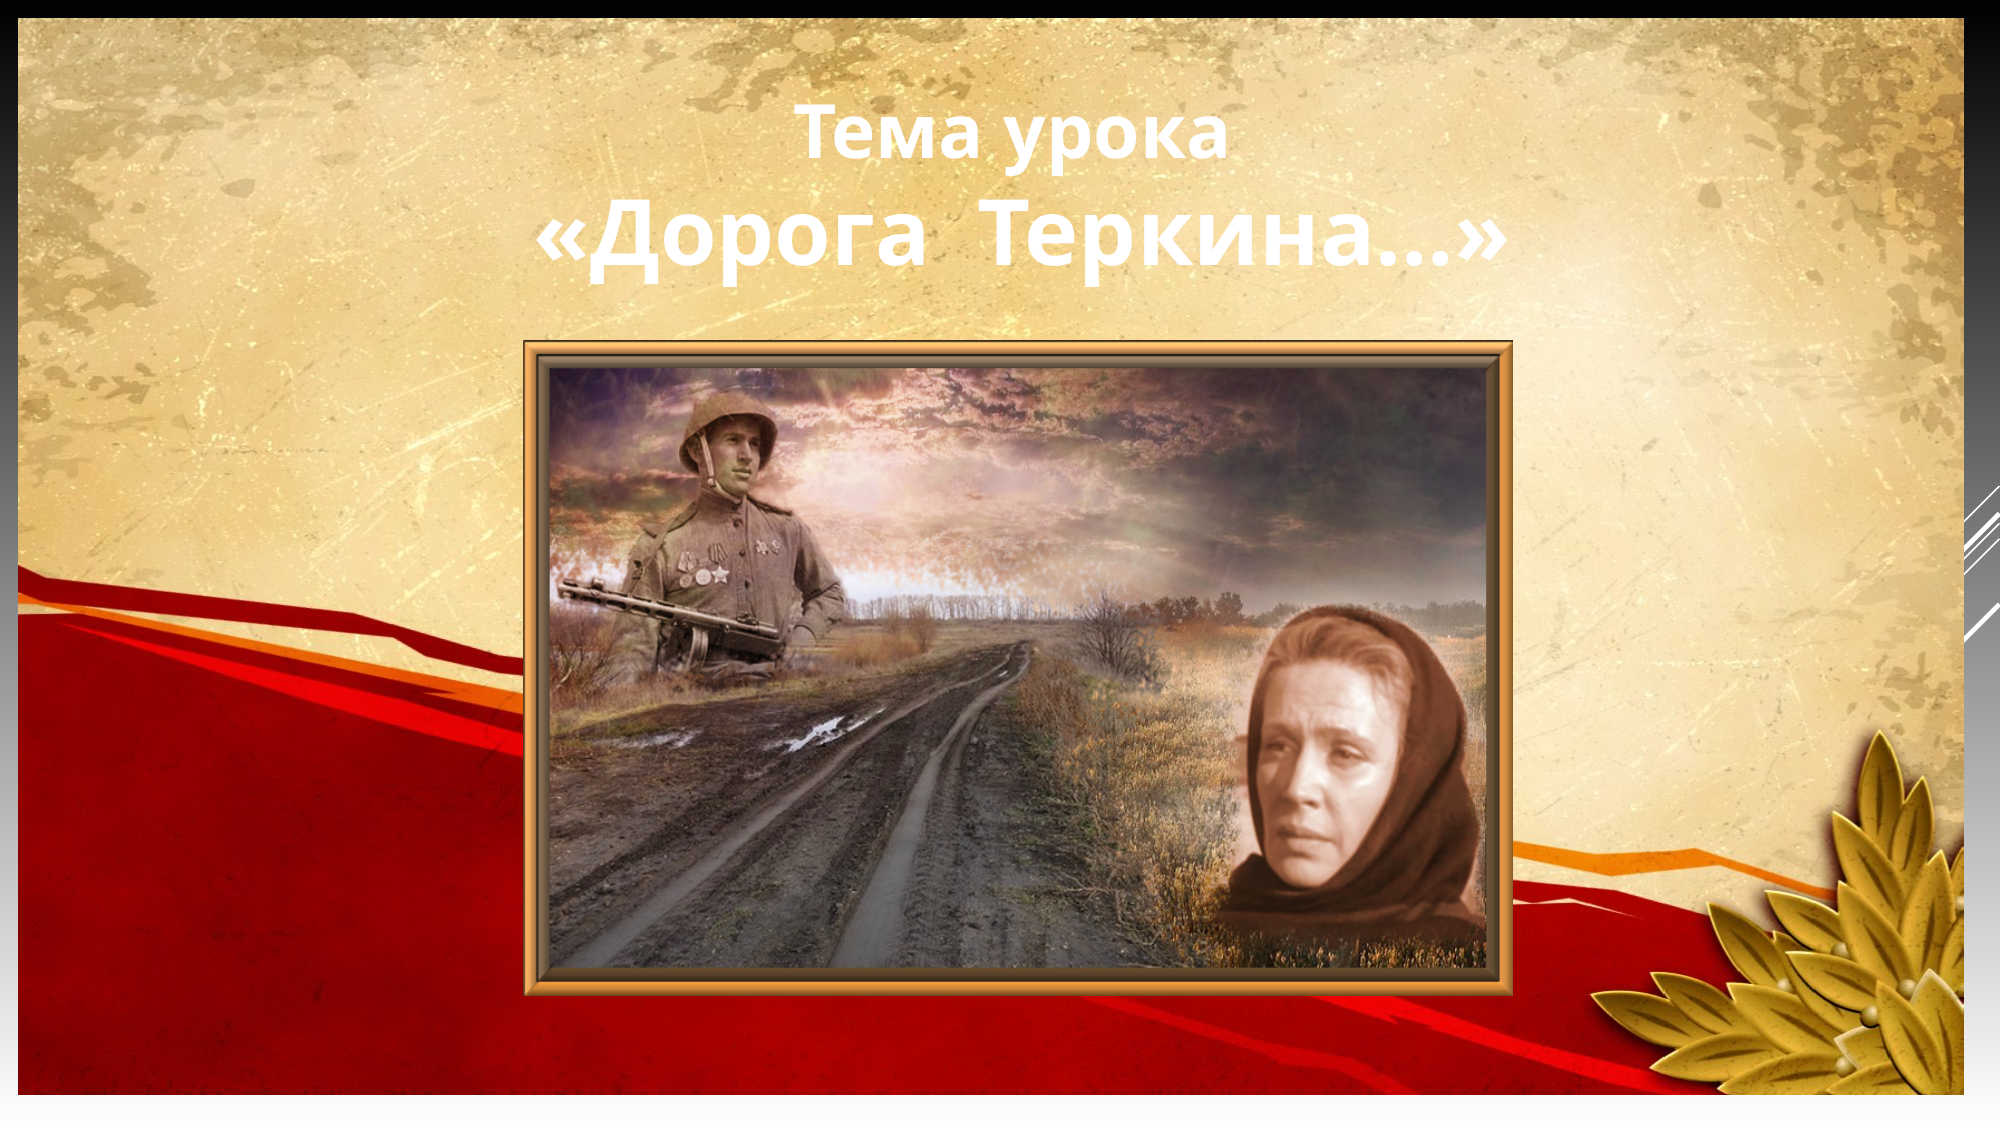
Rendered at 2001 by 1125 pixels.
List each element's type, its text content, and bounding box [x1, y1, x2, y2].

text_box Тема урока «Дорога Теркина…» [507, 76, 1538, 292]
picture [18, 18, 1964, 1095]
